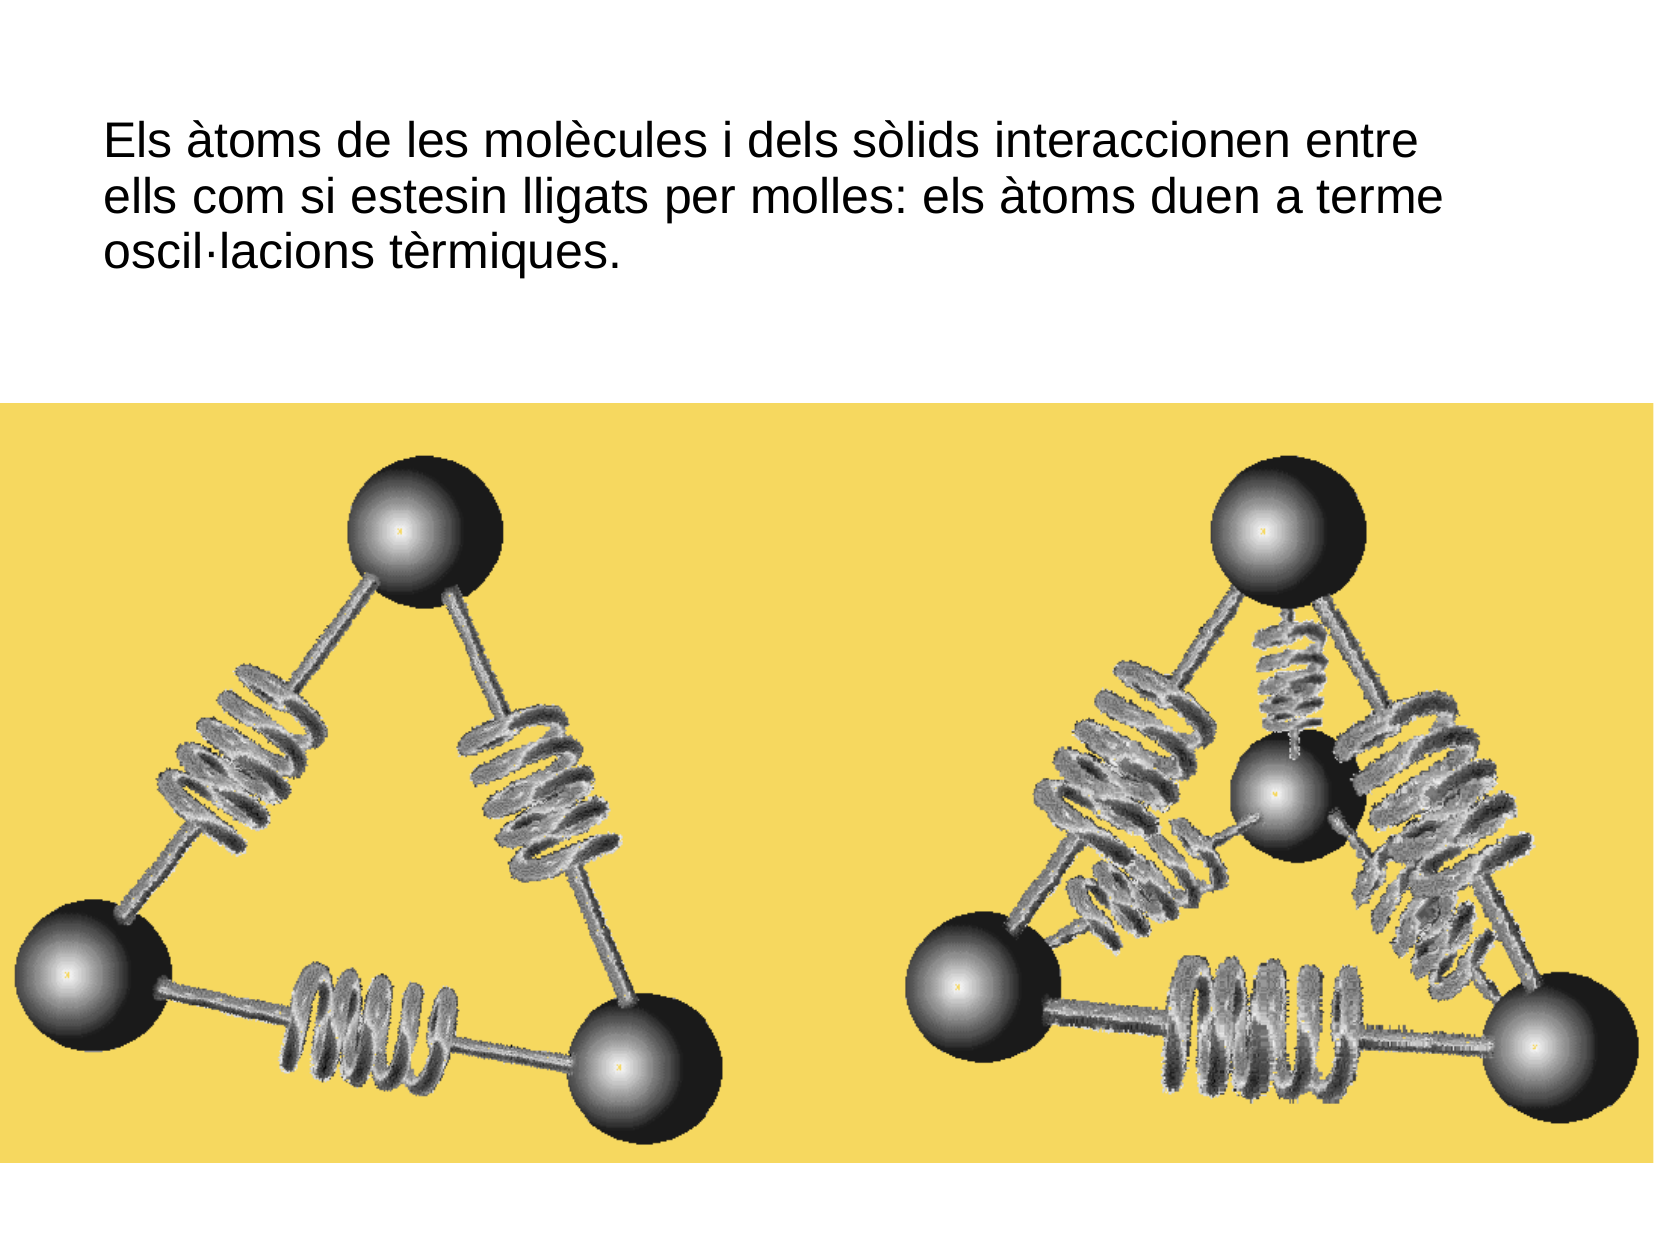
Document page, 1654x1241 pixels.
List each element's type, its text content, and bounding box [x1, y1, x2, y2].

picture [0, 403, 1654, 1163]
text_box Els àtoms de les molècules i dels sòlids interaccionen entre ells com si estesin lligats per molles: els àtoms duen a terme oscil·lacions tèrmiques. [88, 104, 1510, 288]
